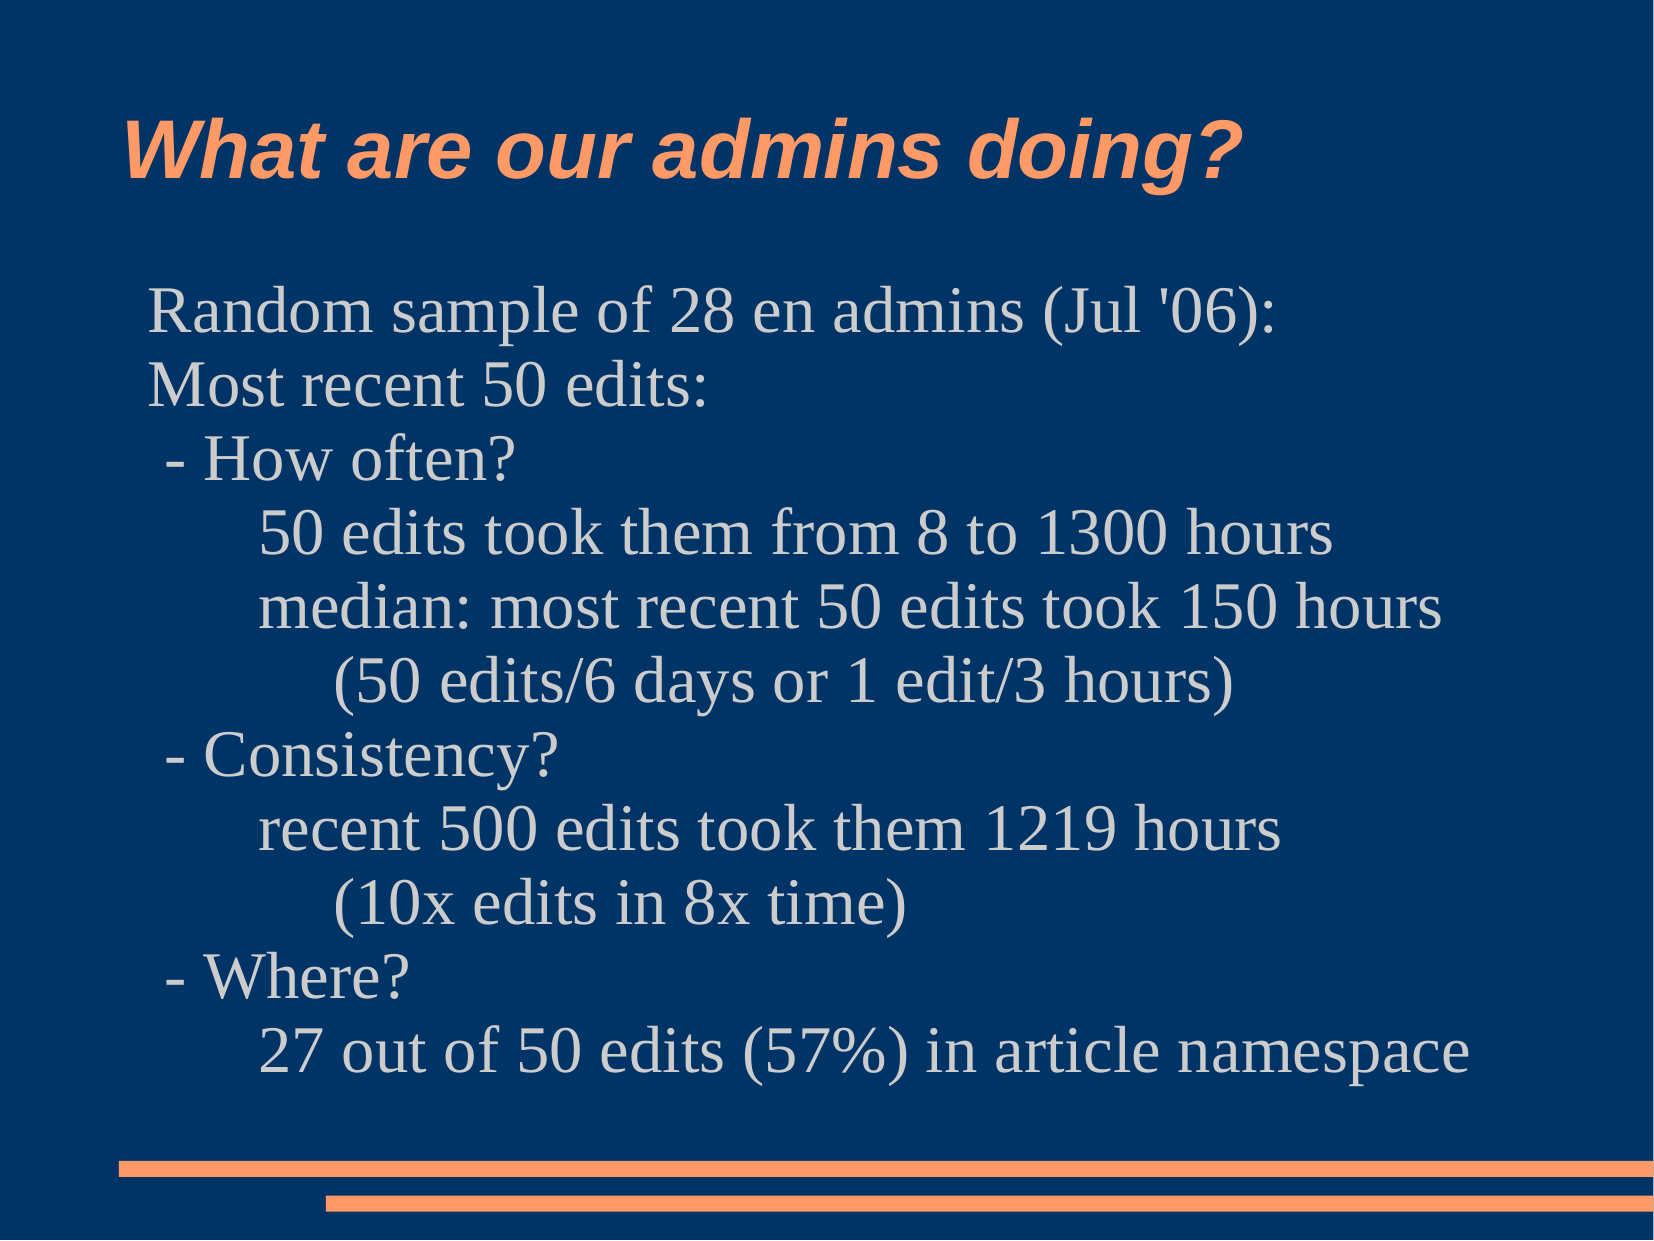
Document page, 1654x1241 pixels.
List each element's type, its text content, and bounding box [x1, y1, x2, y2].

title What are our admins doing? [121, 46, 1534, 254]
subtitle Random sample of 28 en admins (Jul '06): Most recent 50 edits: - How often? 50 edits took them from 8 to 1300 hours median: most recent 50 edits took 150 hours (50 edits/6 days or 1 edit/3 hours) - Consistency? recent 500 edits took them 1219 hours (10x edits in 8x time) - Where? 27 out of 50 edits (57%) in article namespace [112, 272, 1552, 1088]
